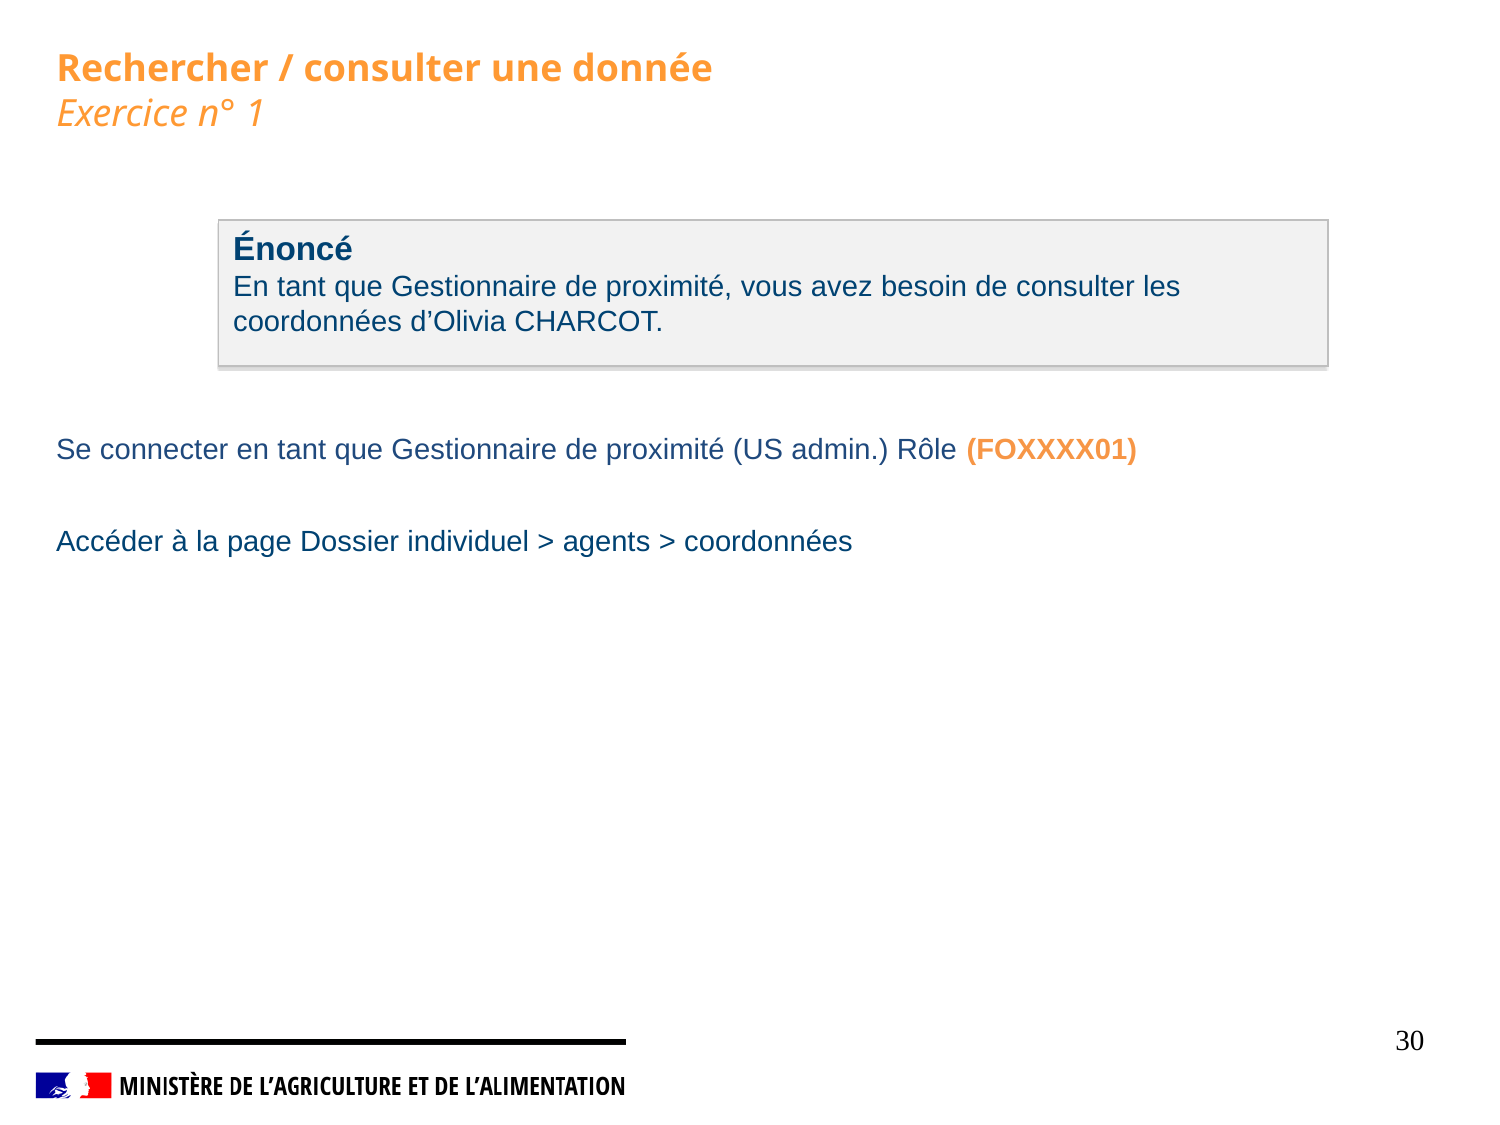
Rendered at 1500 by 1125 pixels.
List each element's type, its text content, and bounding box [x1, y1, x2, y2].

text_box Rechercher / consulter une donnée Exercice n° 1 [41, 36, 1458, 142]
picture [35, 1039, 626, 1099]
text_box Énoncé En tant que Gestionnaire de proximité, vous avez besoin de consulter les coordonnées d’Olivia CHARCOT. [218, 220, 1328, 366]
text_box Se connecter en tant que Gestionnaire de proximité (US admin.) Rôle (FOXXXX01) Accéder à la page Dossier individuel > agents > coordonnées [41, 180, 1482, 1094]
